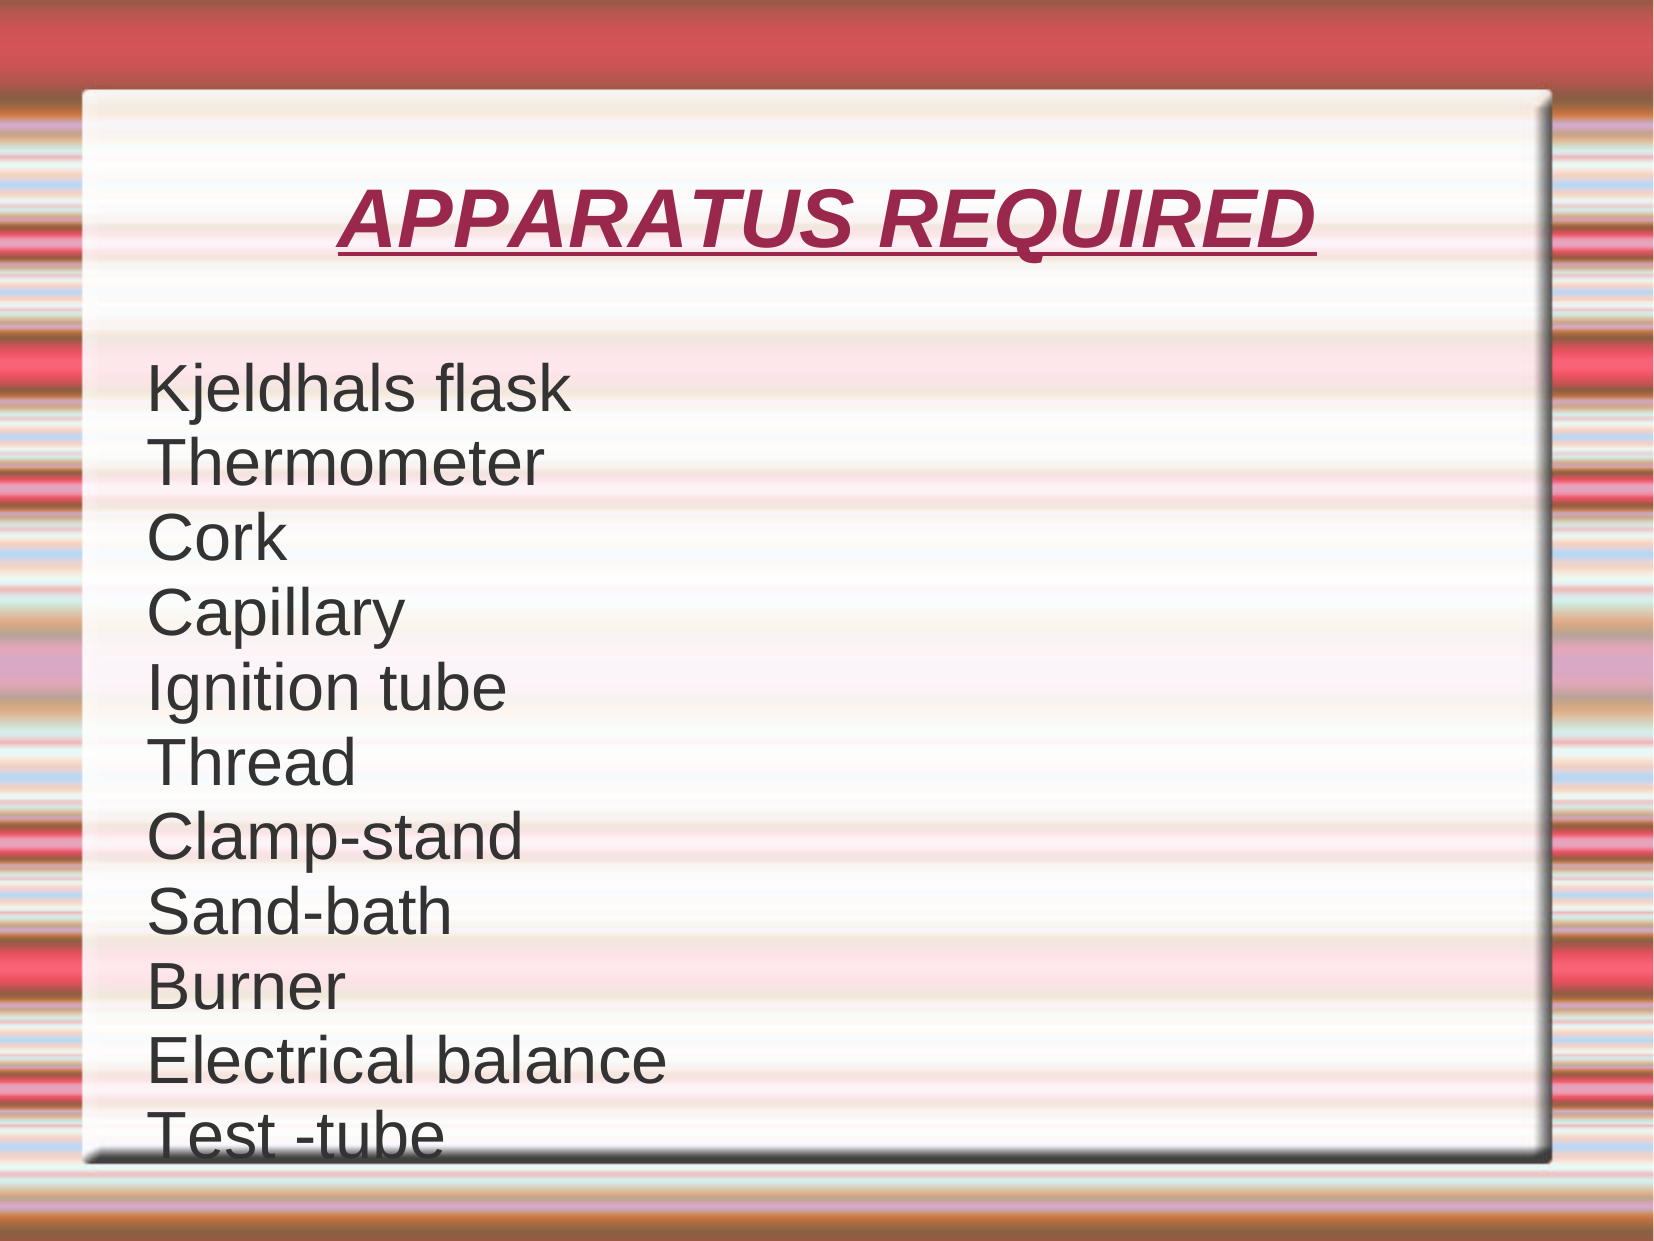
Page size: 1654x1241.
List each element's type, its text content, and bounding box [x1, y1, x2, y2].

title APPARATUS REQUIRED [121, 114, 1534, 322]
picture [0, 0, 1654, 1241]
list Kjeldhals flask Thermometer Cork Capillary Ignition tube Thread Clamp-stand Sand-bath Burner Electrical balance Test -tube [134, 350, 1516, 1174]
